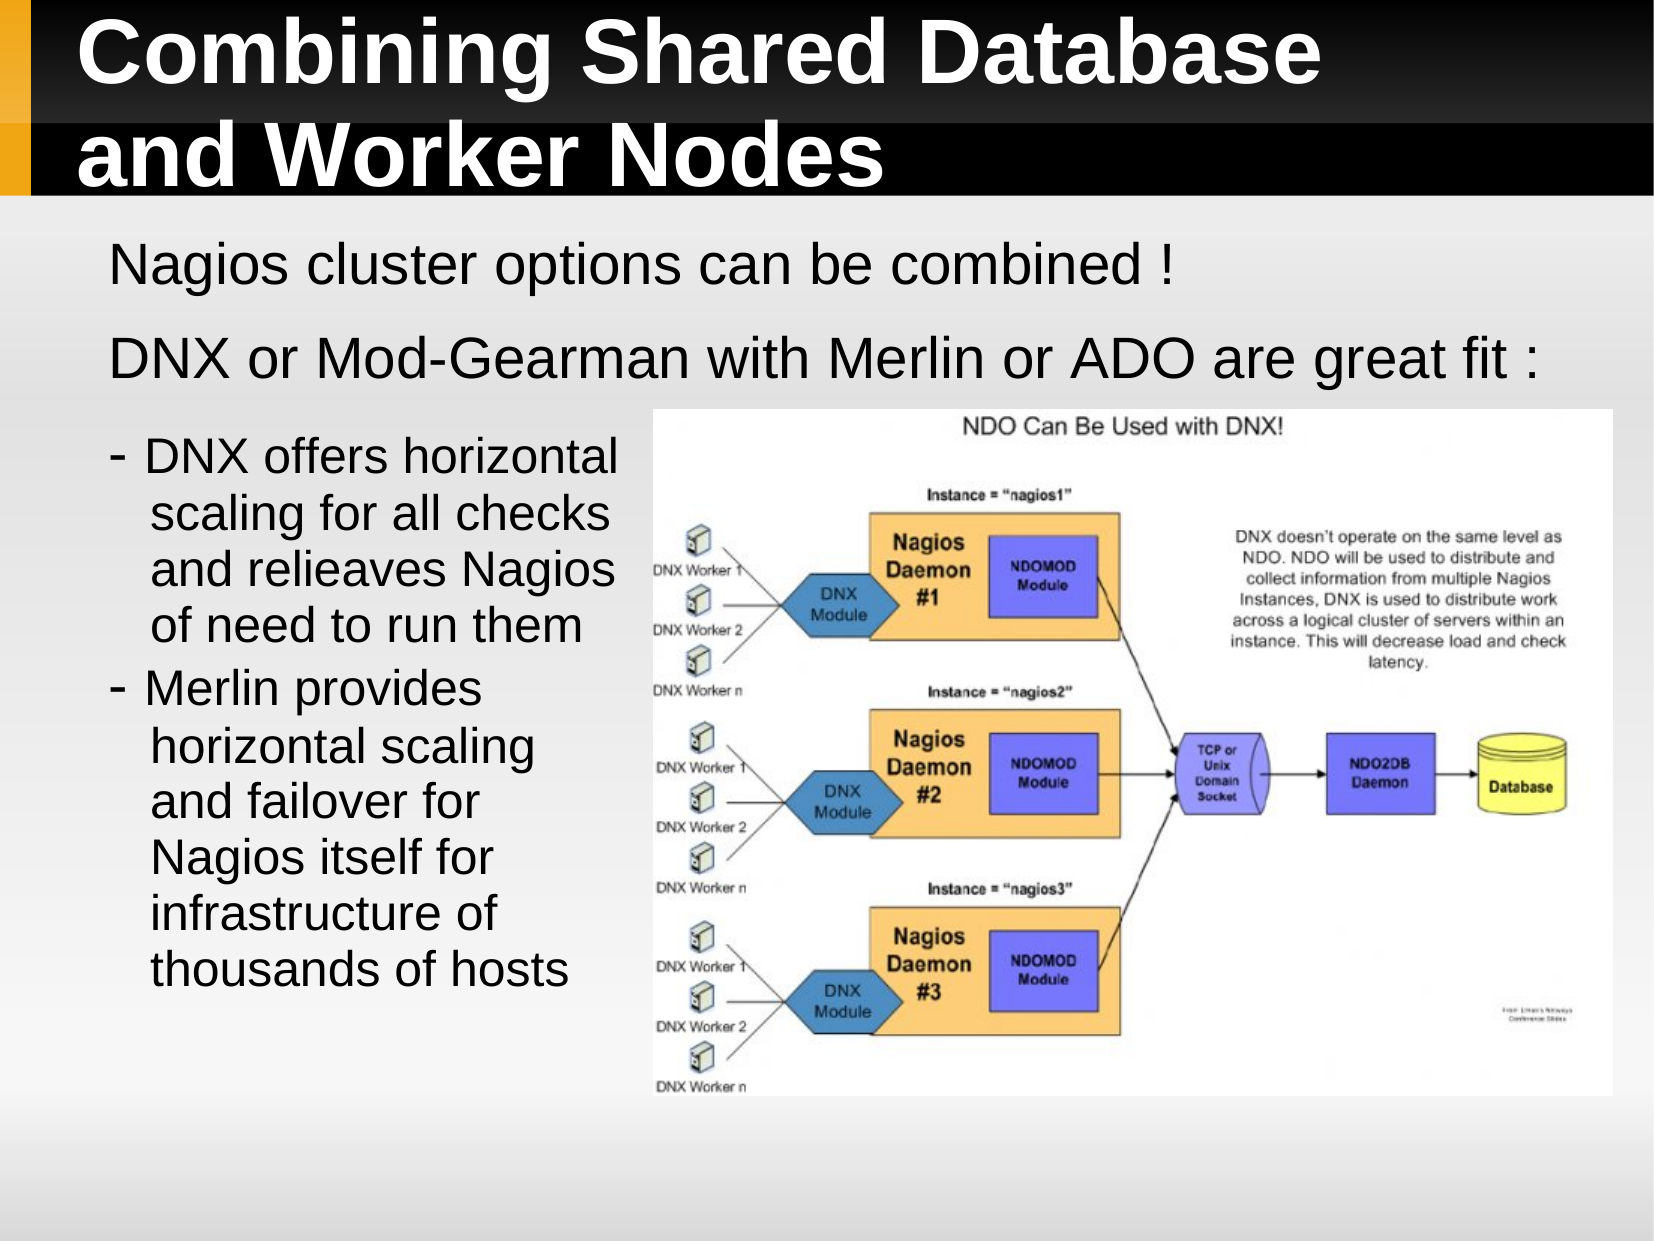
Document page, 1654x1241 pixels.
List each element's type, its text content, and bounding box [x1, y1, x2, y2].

title Combining Shared Database and Worker Nodes [76, 0, 1565, 208]
list Nagios cluster options can be combined ! DNX or Mod-Gearman with Merlin or ADO are great fit : - DNX offers horizontal scaling for all checks and relieaves Nagios of need to run them - Merlin provides horizontal scaling and failover for Nagios itself for infrastructure of thousands of hosts [37, 231, 1576, 1013]
picture [0, 0, 1654, 1241]
